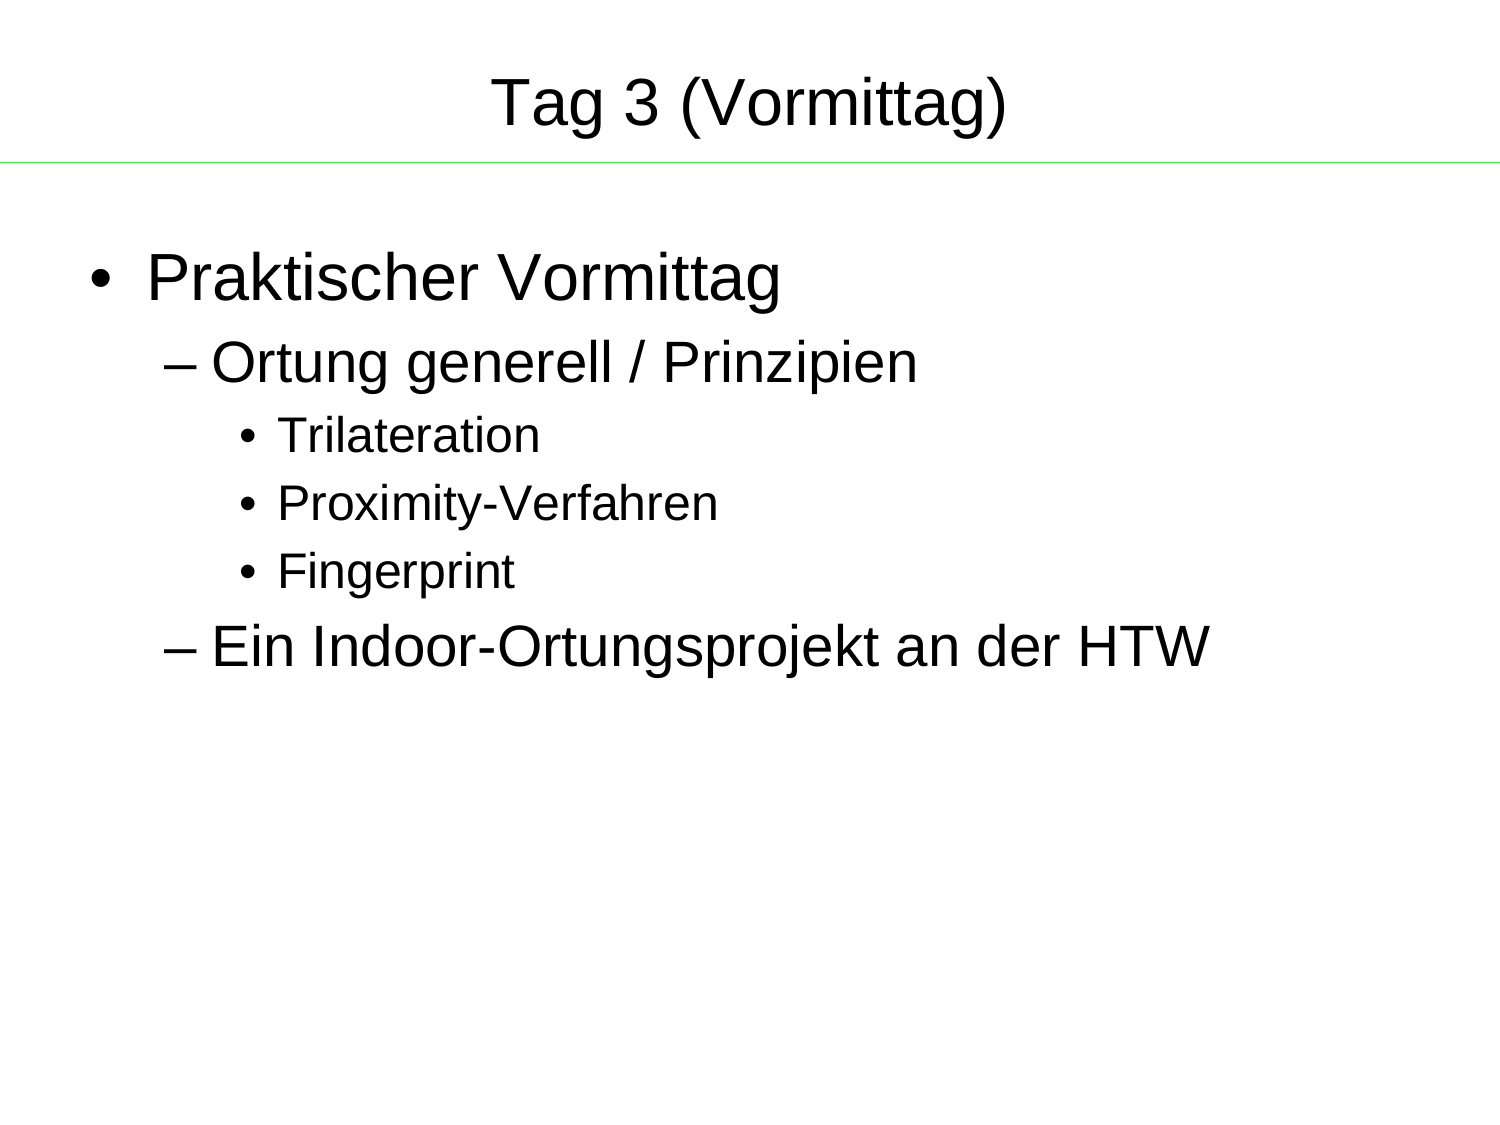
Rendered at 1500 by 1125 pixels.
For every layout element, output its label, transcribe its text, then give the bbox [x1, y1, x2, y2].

list Praktischer Vormittag Ortung generell / Prinzipien Trilateration Proximity-Verfahren Fingerprint Ein Indoor-Ortungsprojekt an der HTW [75, 232, 1426, 1071]
title Tag 3 (Vormittag) [75, 49, 1426, 155]
